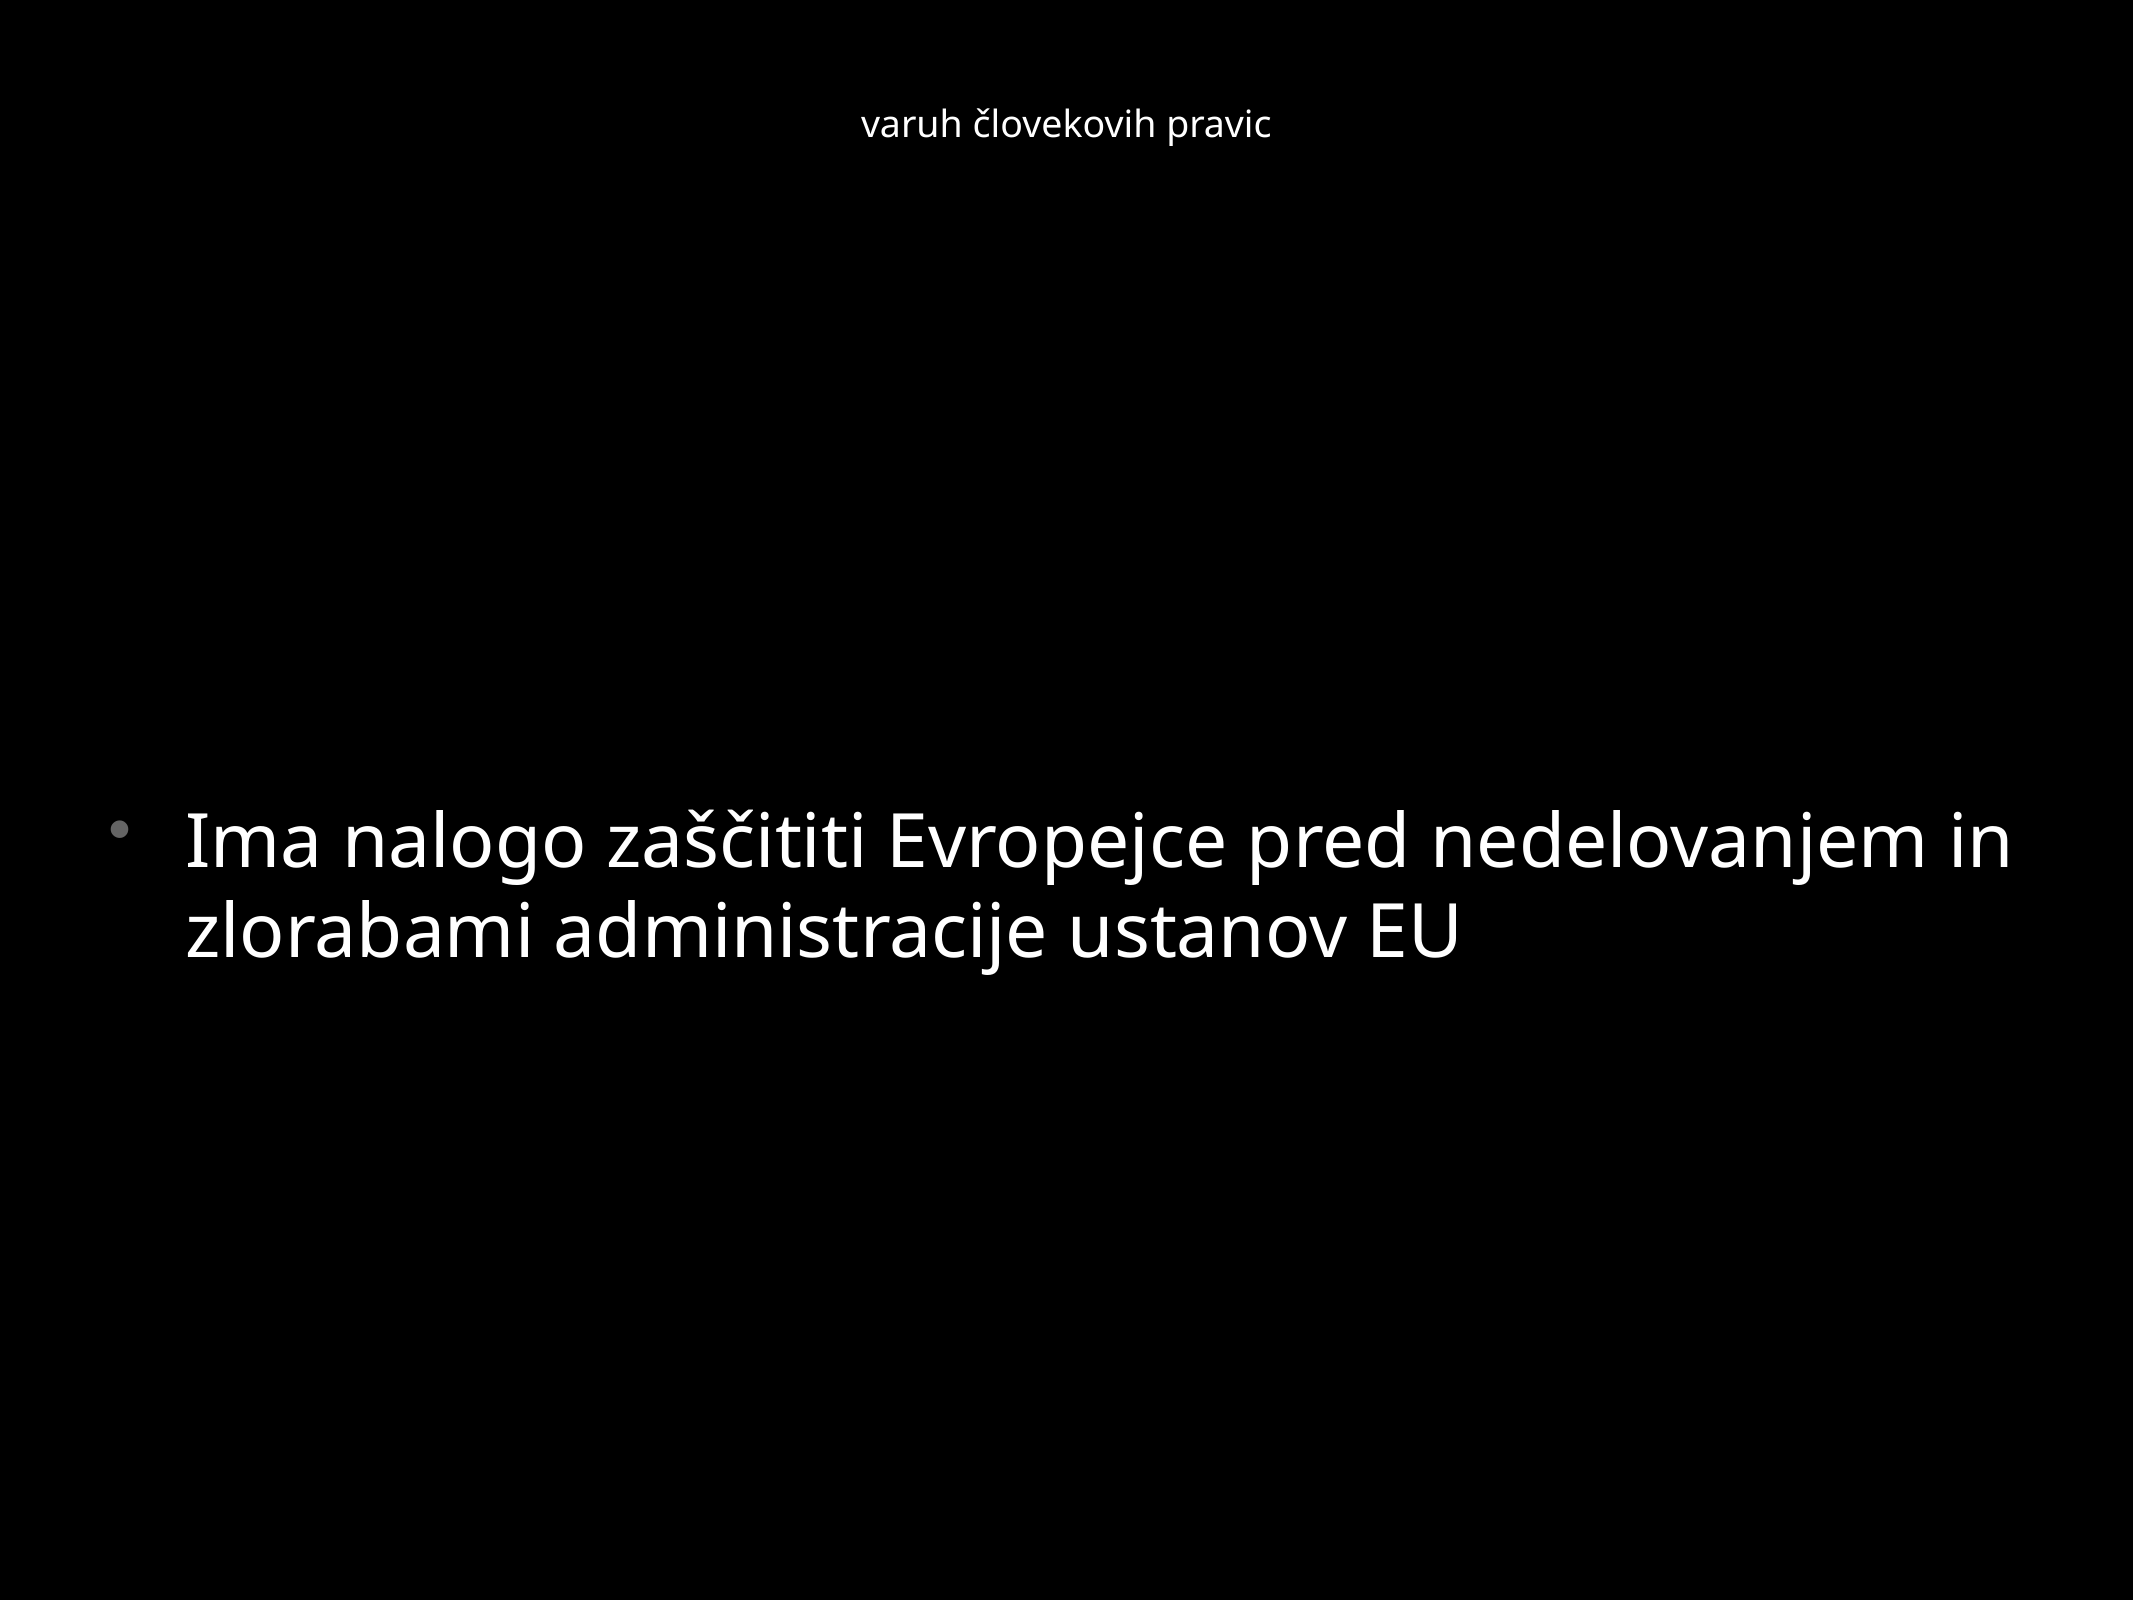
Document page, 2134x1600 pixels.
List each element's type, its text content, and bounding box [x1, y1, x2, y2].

list Ima nalogo zaščititi Evropejce pred nedelovanjem in zlorabami administracije ustanov EU [108, 331, 2025, 1434]
title varuh človekovih pravic [108, 99, 2025, 331]
